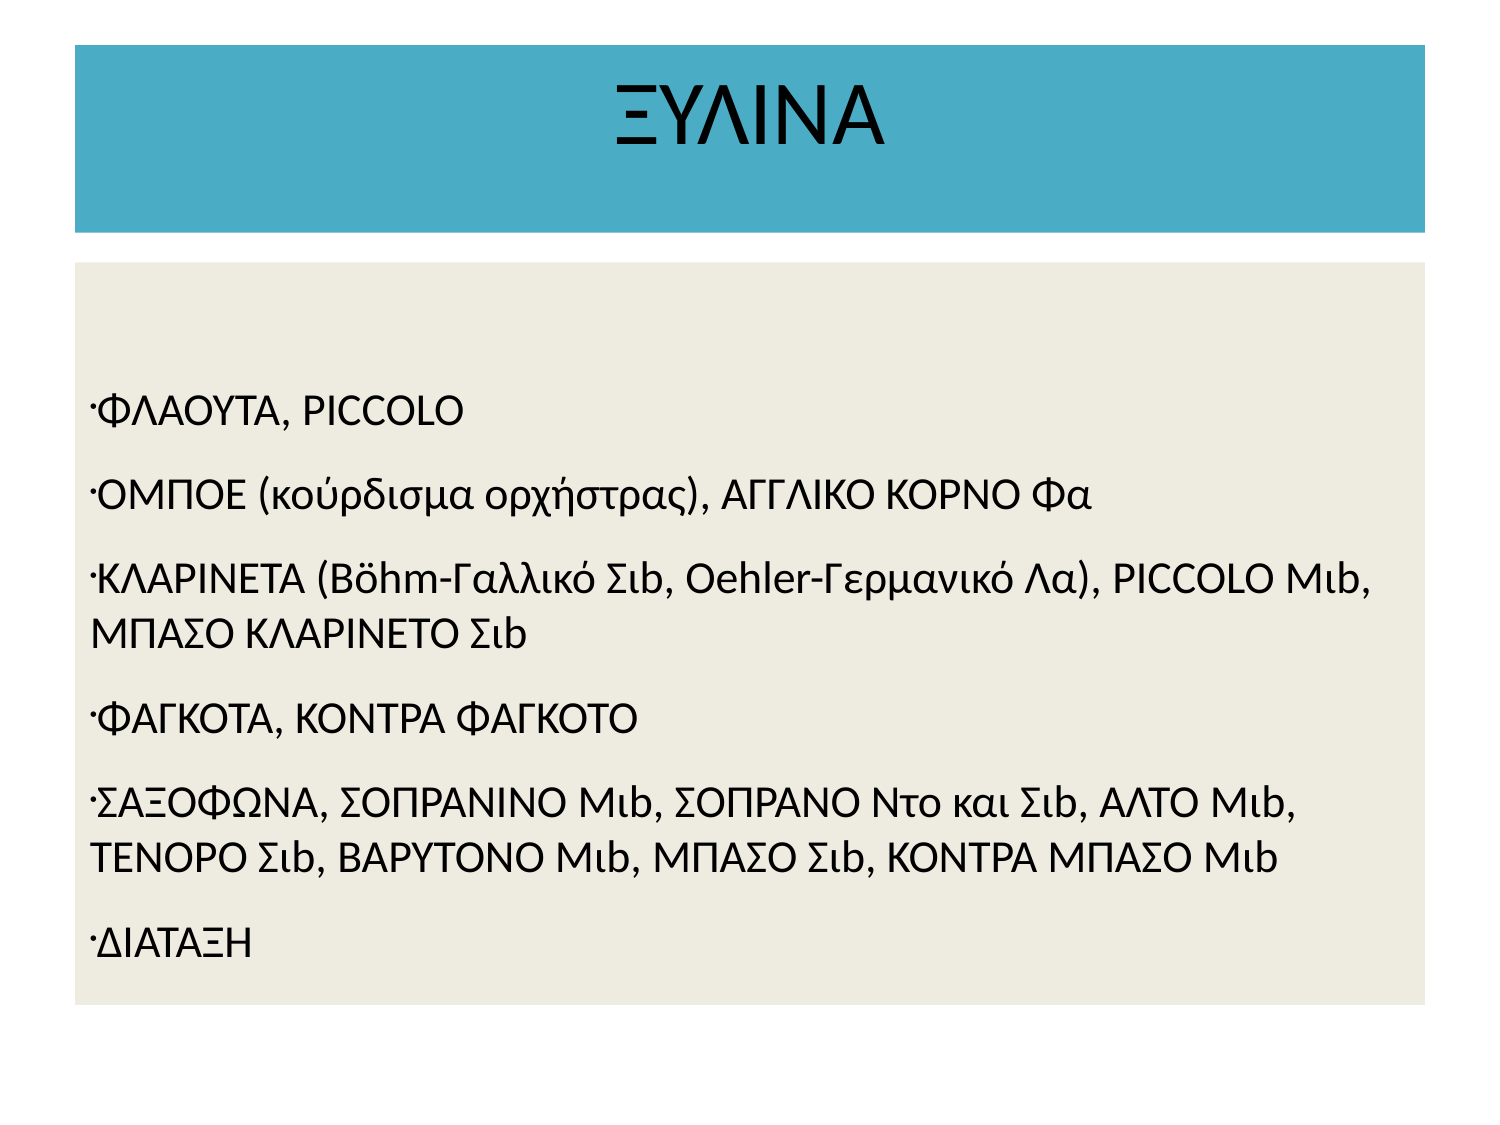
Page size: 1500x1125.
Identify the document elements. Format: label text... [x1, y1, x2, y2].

list ΦΛΑΟΥΤΑ, PICCOLO ΟΜΠΟΕ (κούρδισμα ορχήστρας), ΑΓΓΛΙΚΟ ΚΟΡΝΟ Φα ΚΛΑΡΙΝΕΤΑ (Böhm-Γαλλικό Σιb, Oehler-Γερμανικό Λα), PICCOLO Μιb, ΜΠΑΣΟ ΚΛΑΡΙΝΕΤΟ Σιb ΦΑΓΚΟΤΑ, ΚΟΝΤΡΑ ΦΑΓΚΟΤΟ ΣΑΞΟΦΩΝΑ, ΣΟΠΡΑΝΙΝΟ Μιb, ΣΟΠΡΑΝΟ Ντο και Σιb, ΑΛΤΟ Μιb, ΤΕΝΟΡΟ Σιb, ΒΑΡΥΤΟΝΟ Μιb, ΜΠΑΣΟ Σιb, ΚΟΝΤΡΑ ΜΠΑΣΟ Μιb ΔΙΑΤΑΞΗ [75, 262, 1425, 1005]
title ΞΥΛΙΝΑ [75, 45, 1425, 233]
